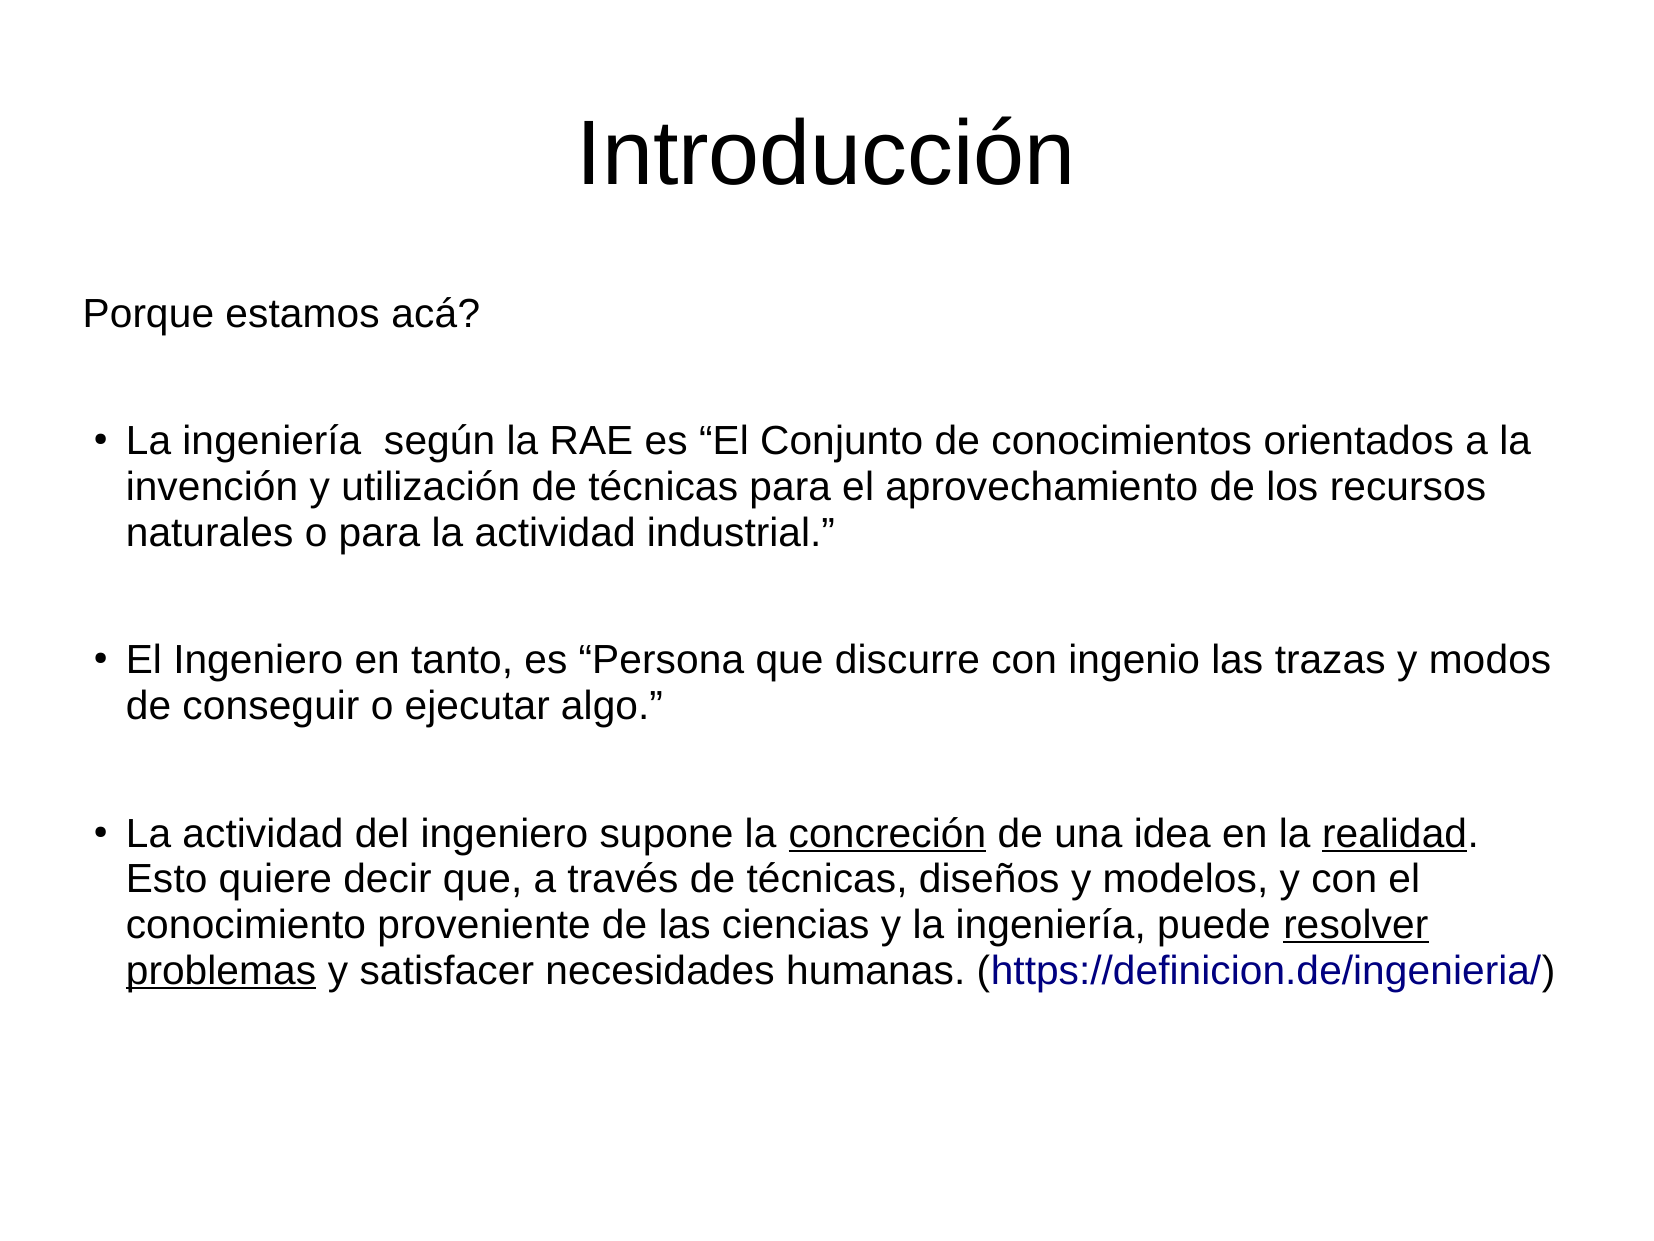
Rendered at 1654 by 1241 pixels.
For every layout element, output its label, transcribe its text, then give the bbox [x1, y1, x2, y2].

list Porque estamos acá? La ingeniería según la RAE es “El Conjunto de conocimientos orientados a la invención y utilización de técnicas para el aprovechamiento de los recursos naturales o para la actividad industrial.” El Ingeniero en tanto, es “Persona que discurre con ingenio las trazas y modos de conseguir o ejecutar algo.” La actividad del ingeniero supone la concreción de una idea en la realidad. Esto quiere decir que, a través de técnicas, diseños y modelos, y con el conocimiento proveniente de las ciencias y la ingeniería, puede resolver problemas y satisfacer necesidades humanas. (https://definicion.de/ingenieria/) [82, 290, 1571, 1010]
title Introducción [82, 49, 1571, 257]
